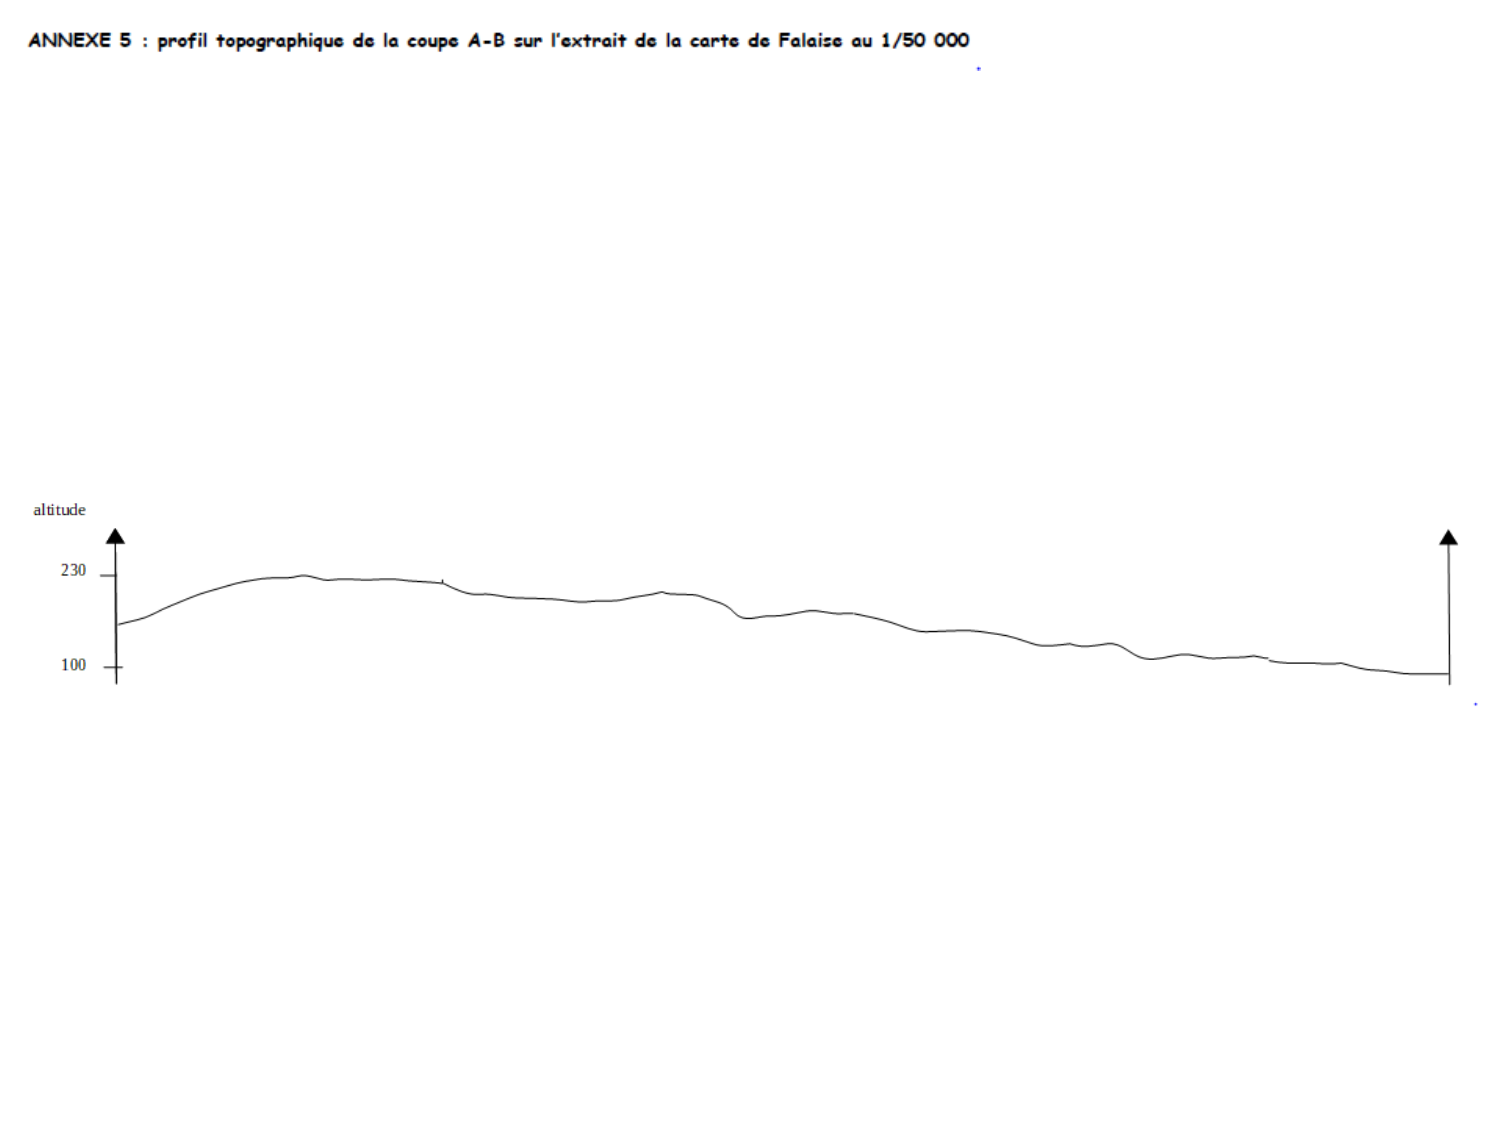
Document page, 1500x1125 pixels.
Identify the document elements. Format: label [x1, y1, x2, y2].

picture [14, 22, 981, 71]
picture [14, 460, 1479, 710]
